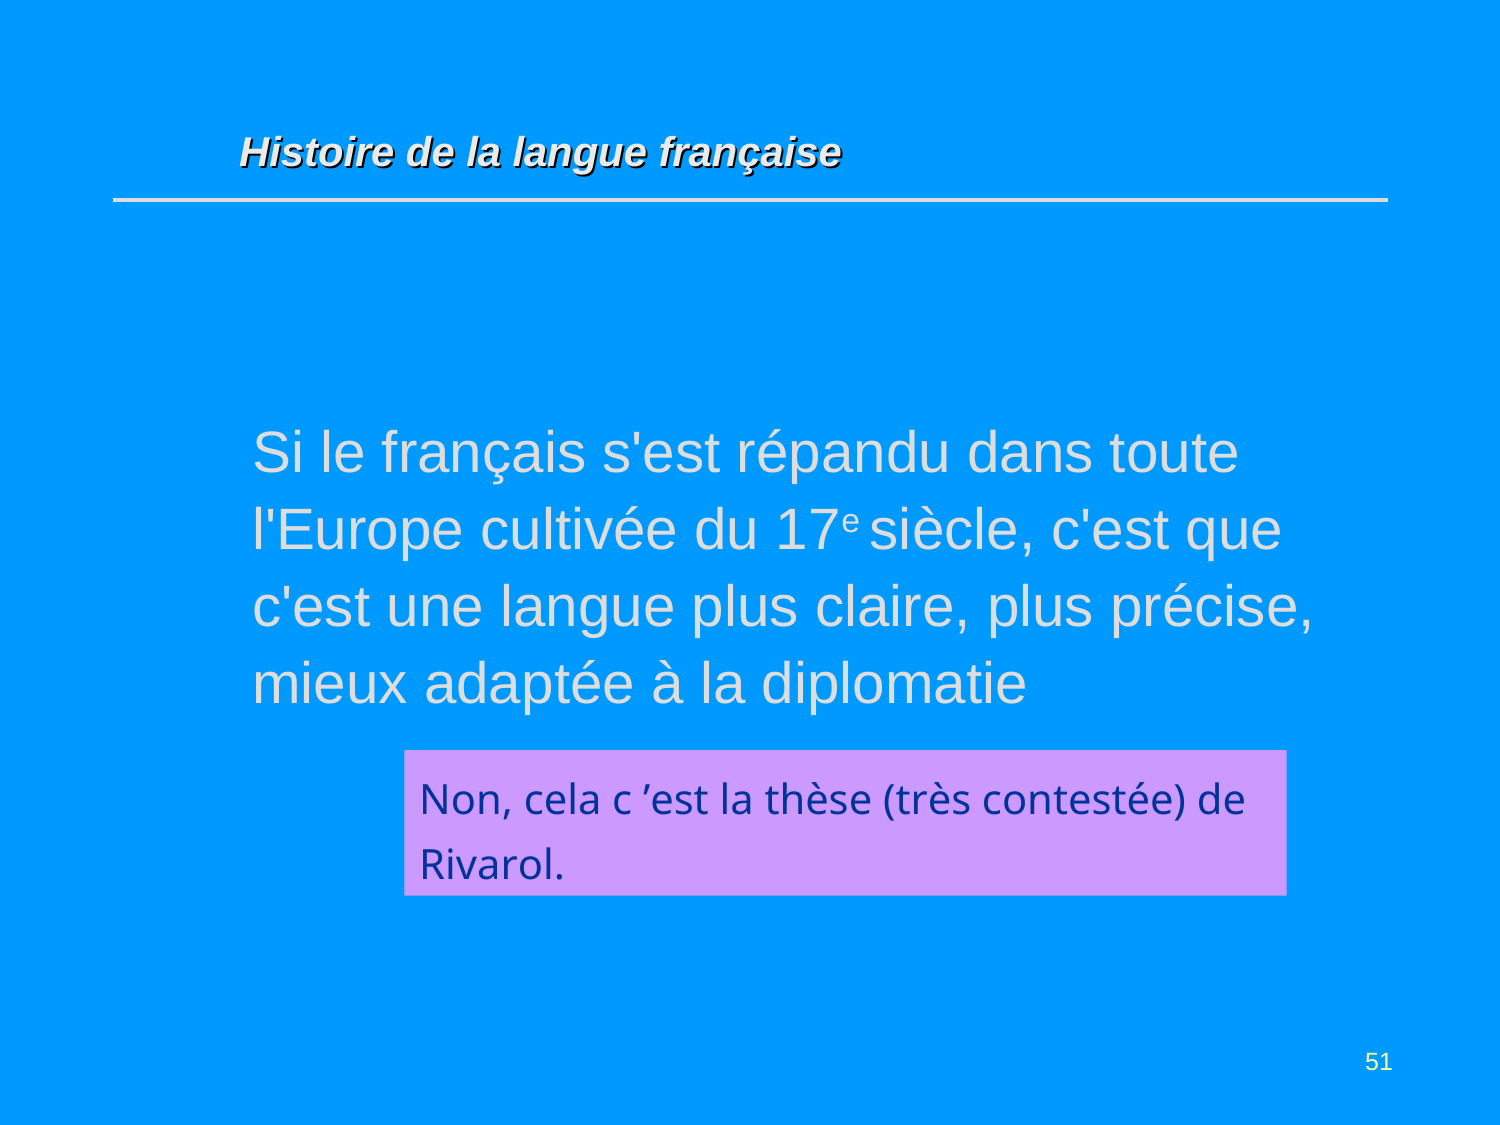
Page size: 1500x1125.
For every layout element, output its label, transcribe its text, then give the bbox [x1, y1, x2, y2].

text_box Si le français s'est répandu dans toute l'Europe cultivée du 17e siècle, c'est que c'est une langue plus claire, plus précise, mieux adaptée à la diplomatie Vrai / Faux ? [237, 399, 1375, 864]
text_box Histoire de la langue française [224, 116, 858, 183]
text_box Non, cela c ’est la thèse (très contestée) de Rivarol. [404, 750, 1287, 896]
